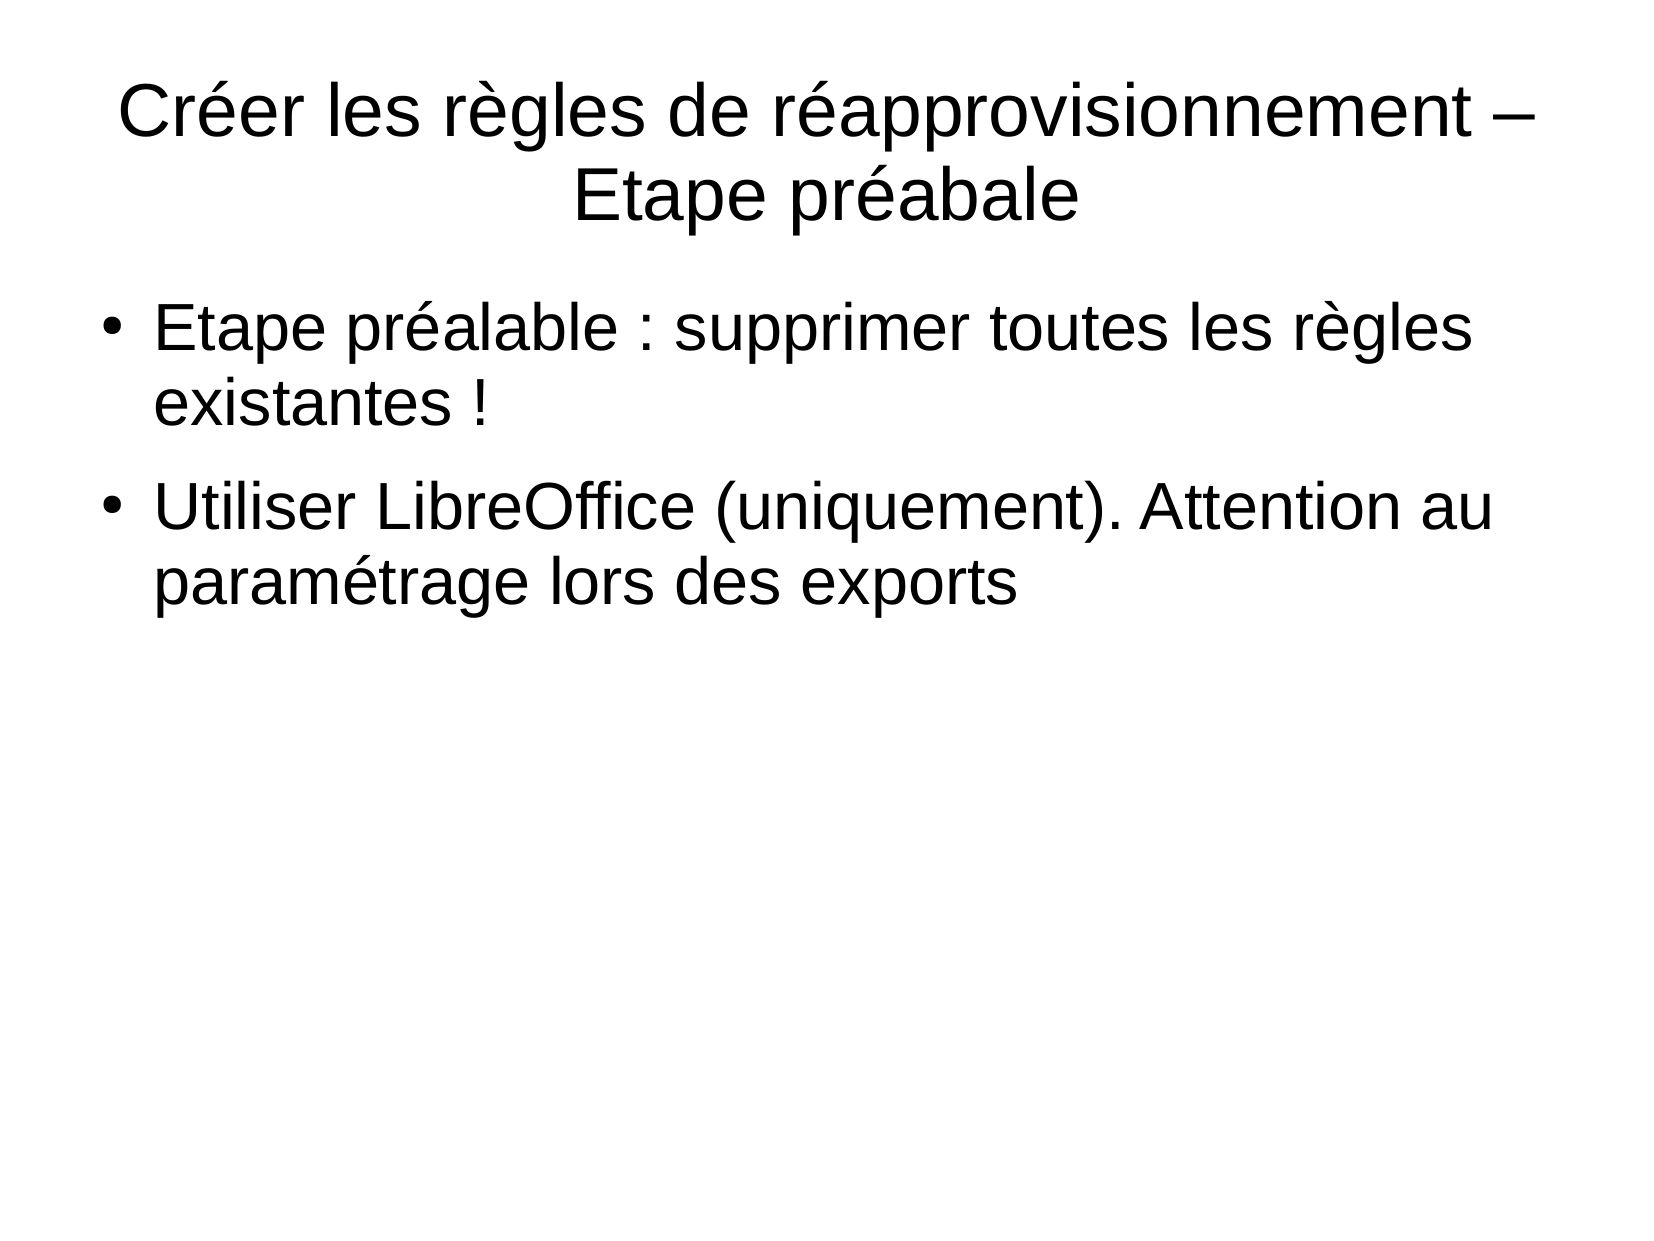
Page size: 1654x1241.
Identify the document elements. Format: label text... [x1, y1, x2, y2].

list Etape préalable : supprimer toutes les règles existantes ! Utiliser LibreOffice (uniquement). Attention au paramétrage lors des exports [82, 290, 1571, 1010]
title Créer les règles de réapprovisionnement – Etape préabale [82, 49, 1571, 257]
